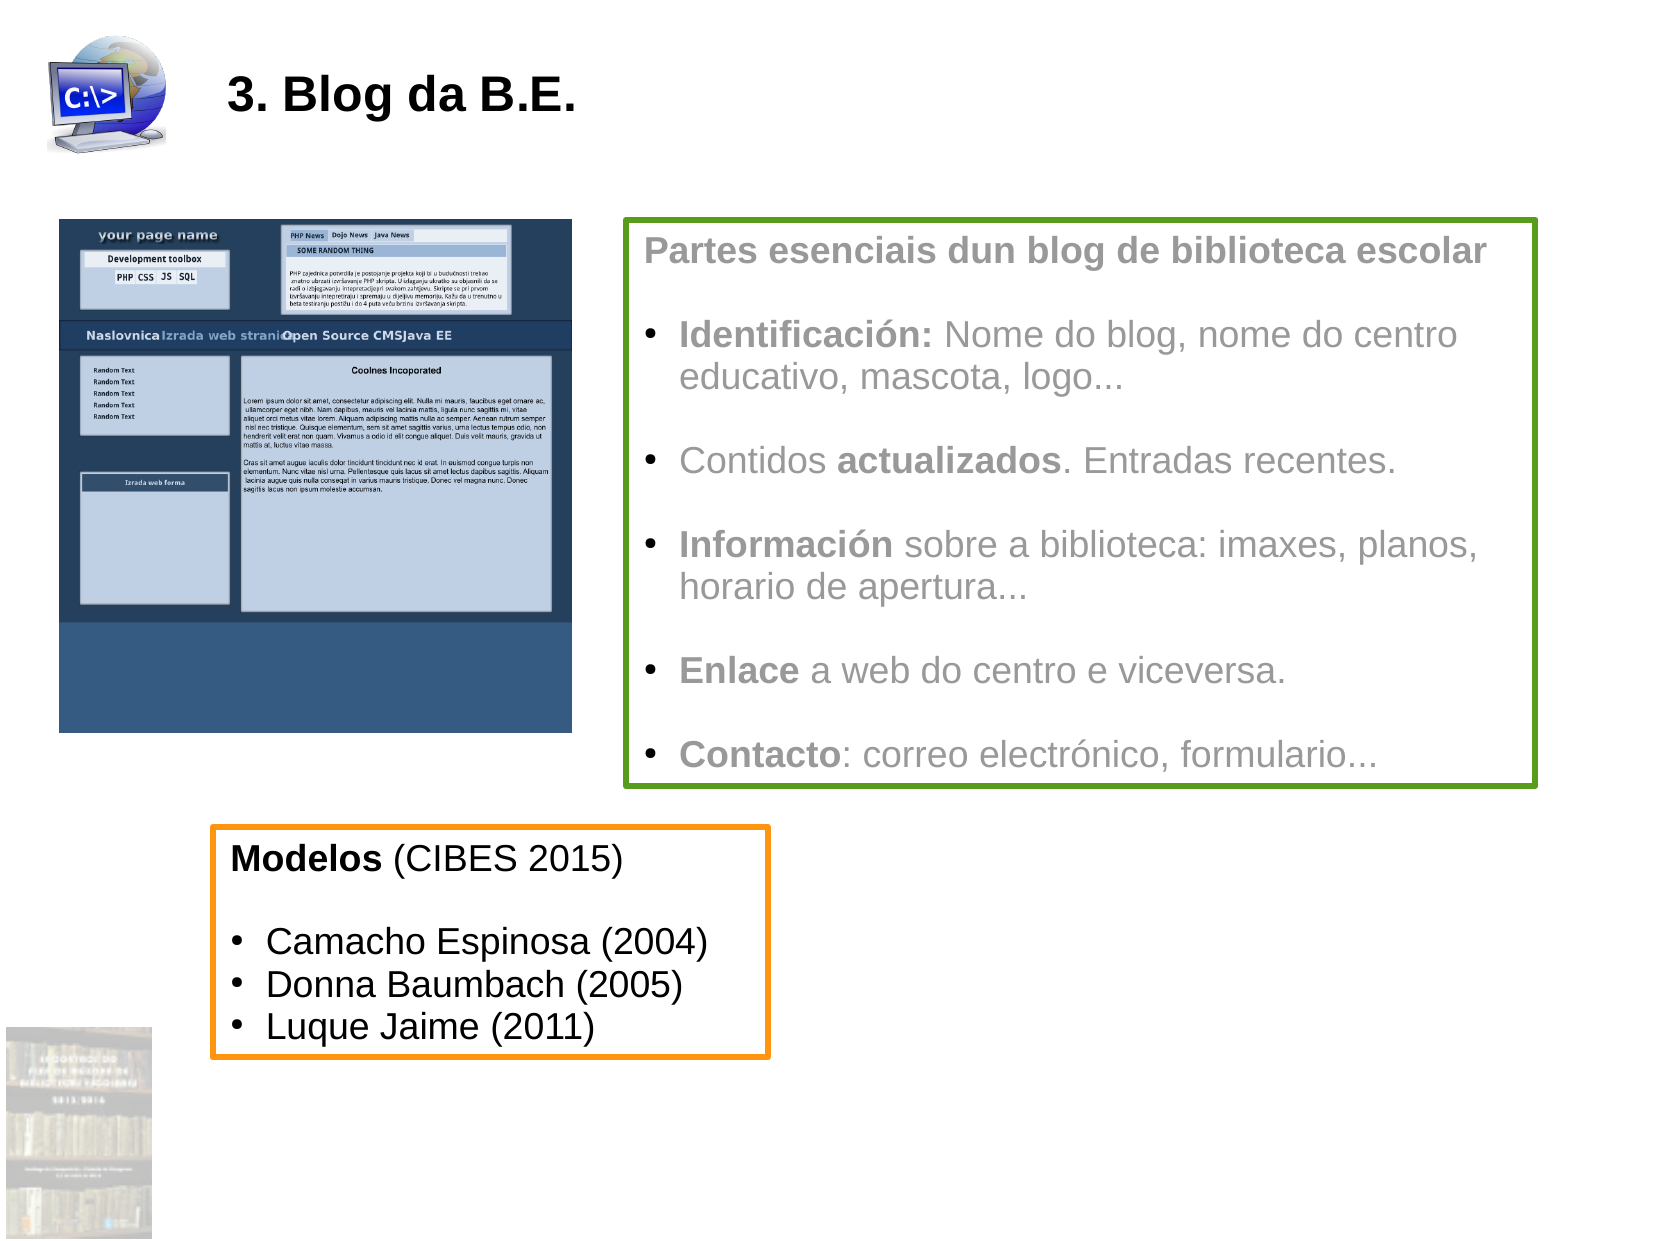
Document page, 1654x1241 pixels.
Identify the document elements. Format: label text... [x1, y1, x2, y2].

text_box Modelos (CIBES 2015) Camacho Espinosa (2004) Donna Baumbach (2005) Luque Jaime (2011) [212, 826, 768, 1058]
text_box Partes esenciais dun blog de biblioteca escolar Identificación: Nome do blog, nome do centro educativo, mascota, logo... Contidos actualizados. Entradas recentes. Información sobre a biblioteca: imaxes, planos, horario de apertura... Enlace a web do centro e viceversa. Contacto: correo electrónico, formulario... [625, 219, 1536, 787]
picture [6, 1027, 152, 1239]
picture [59, 219, 572, 733]
picture [47, 35, 166, 154]
text_box 3. Blog da B.E. [212, 59, 1075, 130]
